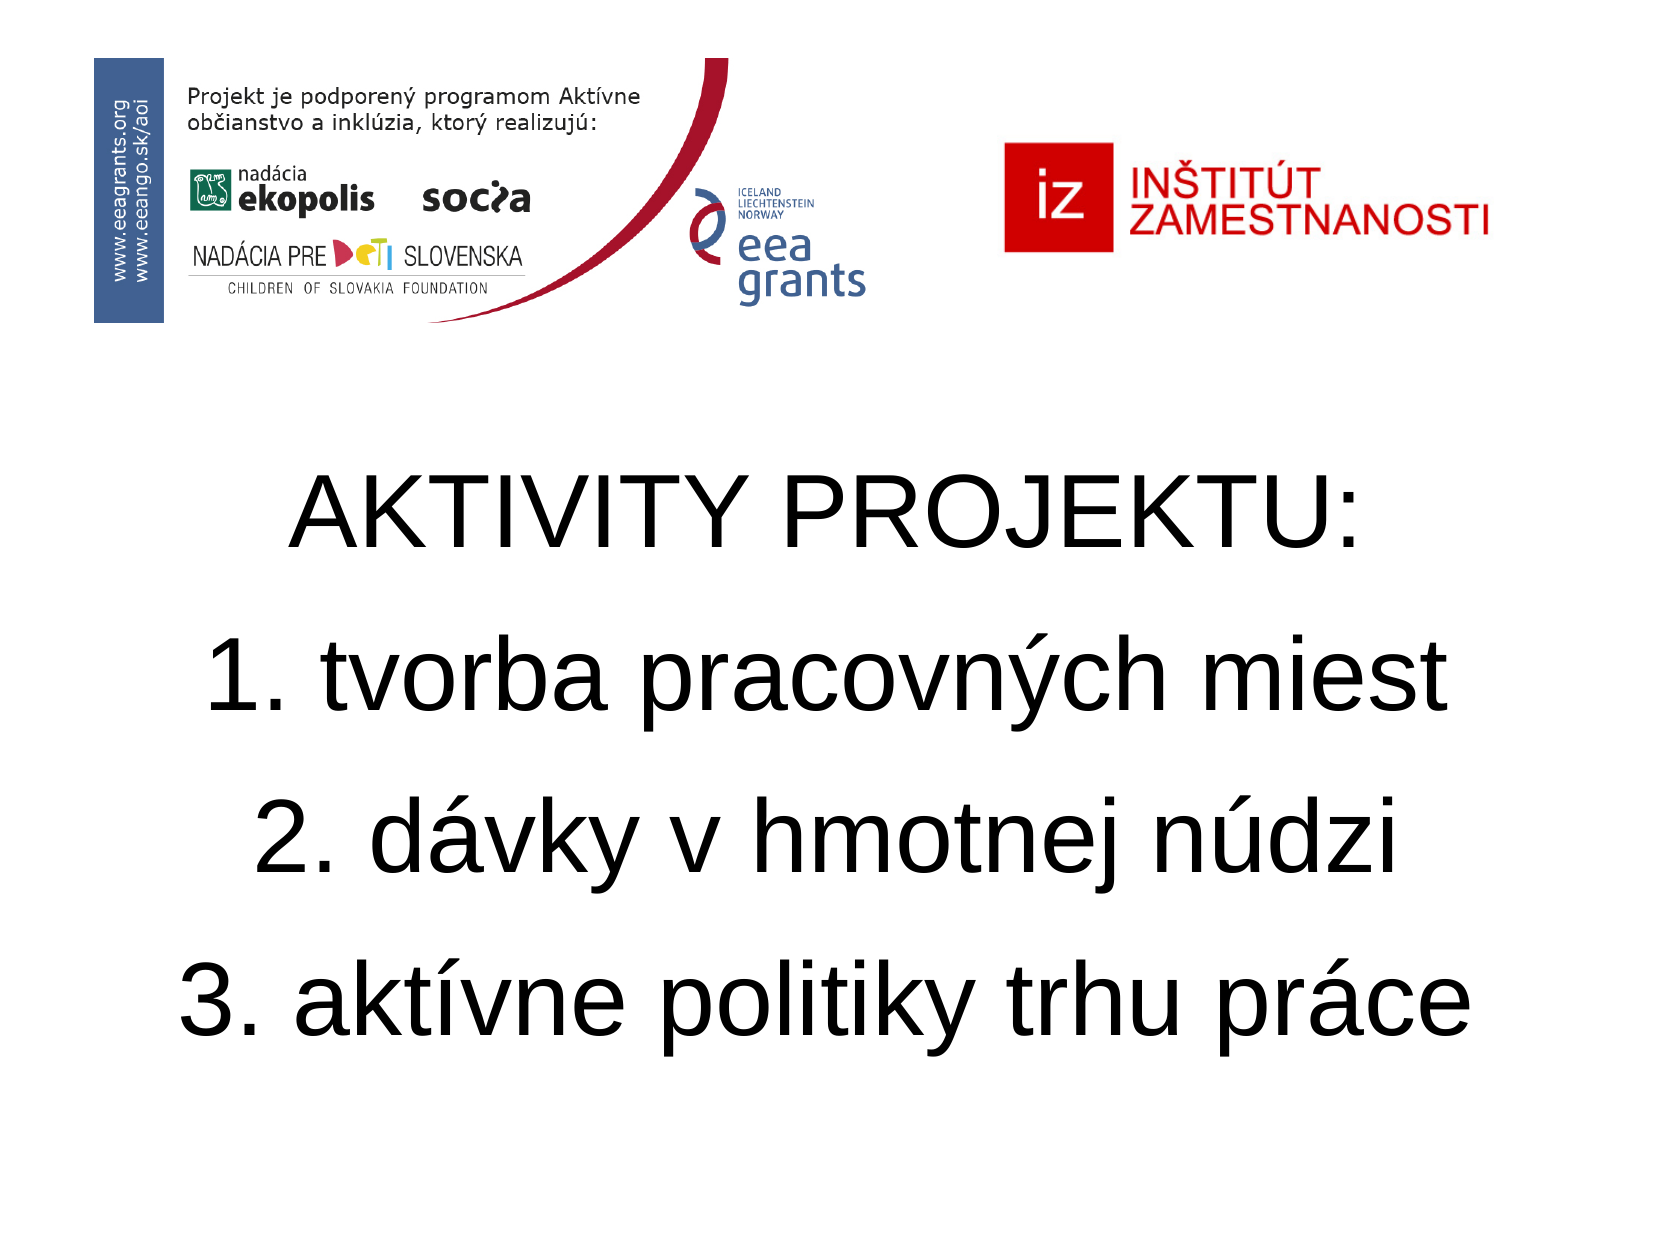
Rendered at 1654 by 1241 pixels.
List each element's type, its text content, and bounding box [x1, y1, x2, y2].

subtitle AKTIVITY PROJEKTU: 1. tvorba pracovných miest 2. dávky v hmotnej núdzi 3. aktívne politiky trhu práce [82, 395, 1571, 1115]
picture [94, 58, 887, 324]
picture [944, 47, 1548, 343]
